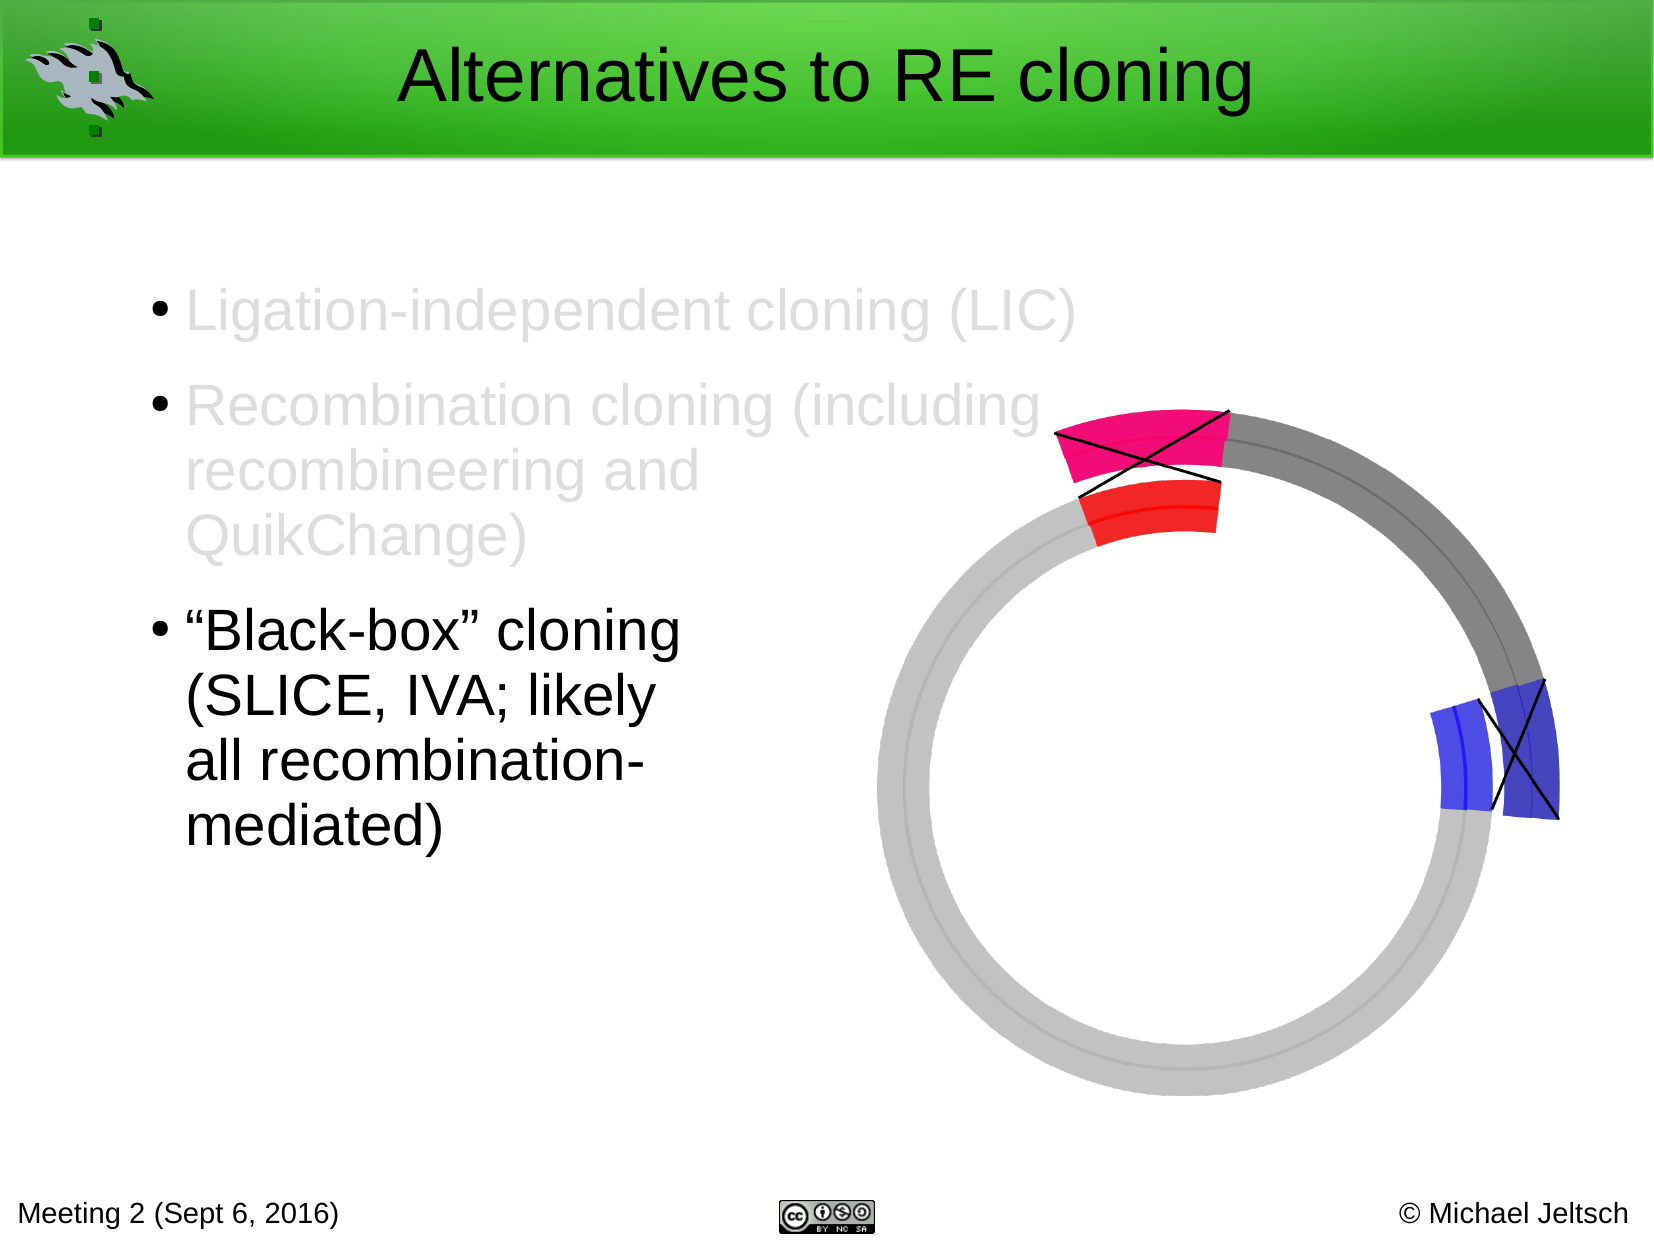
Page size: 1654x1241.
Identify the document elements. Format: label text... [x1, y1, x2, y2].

picture [877, 409, 1560, 1096]
title Alternatives to RE cloning [206, 30, 1448, 121]
text_box Ligation-independent cloning (LIC) Recombination cloning (including recombineering and QuikChange) “Black-box” cloning (SLICE, IVA; likely all recombination- mediated) [135, 270, 1141, 866]
picture [779, 1200, 875, 1234]
